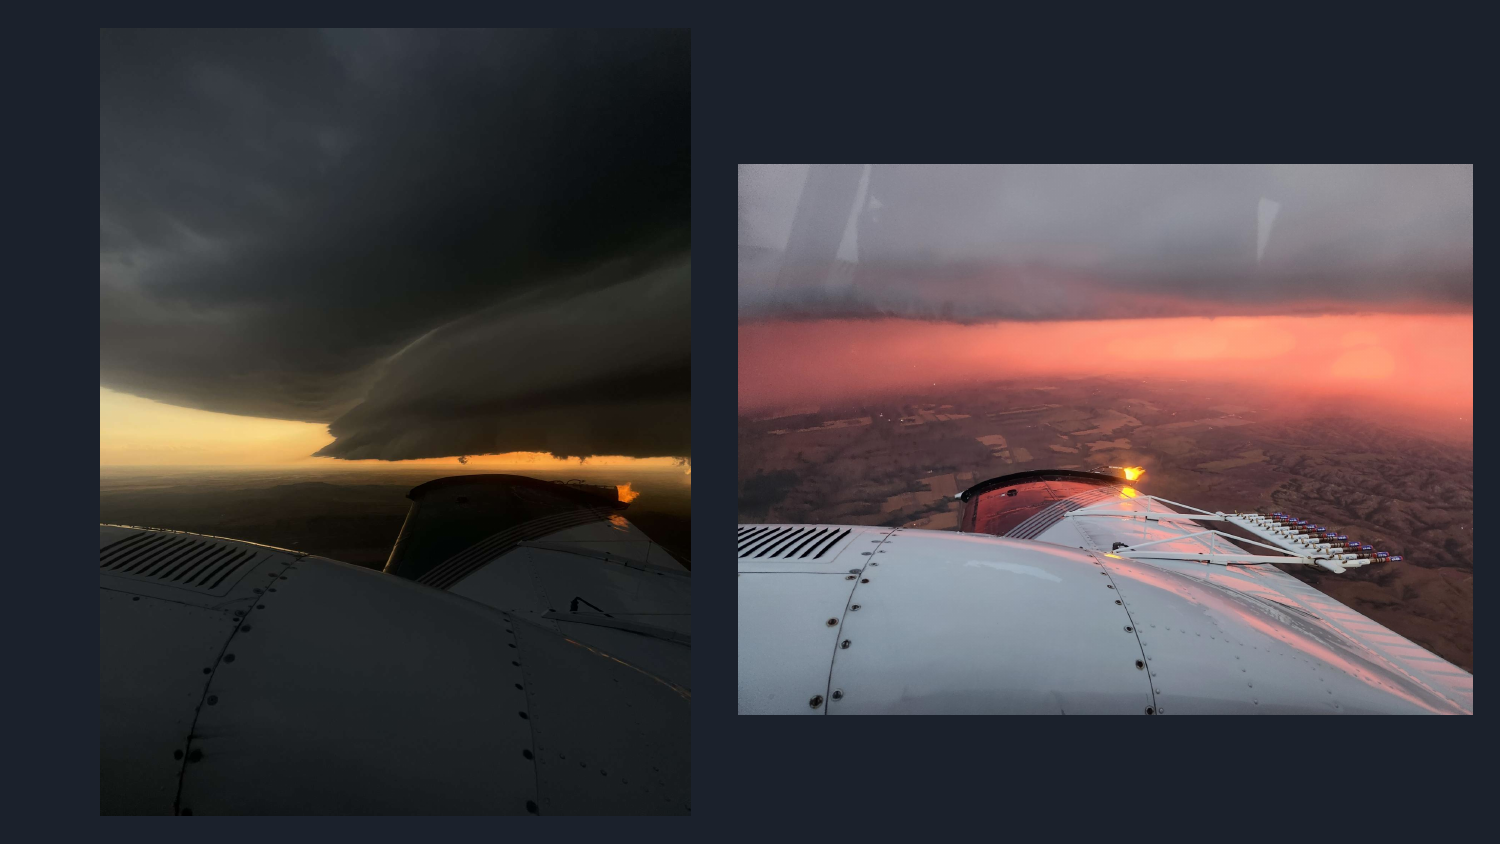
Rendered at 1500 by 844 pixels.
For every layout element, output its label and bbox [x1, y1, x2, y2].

picture [738, 164, 1473, 715]
picture [100, 28, 691, 816]
